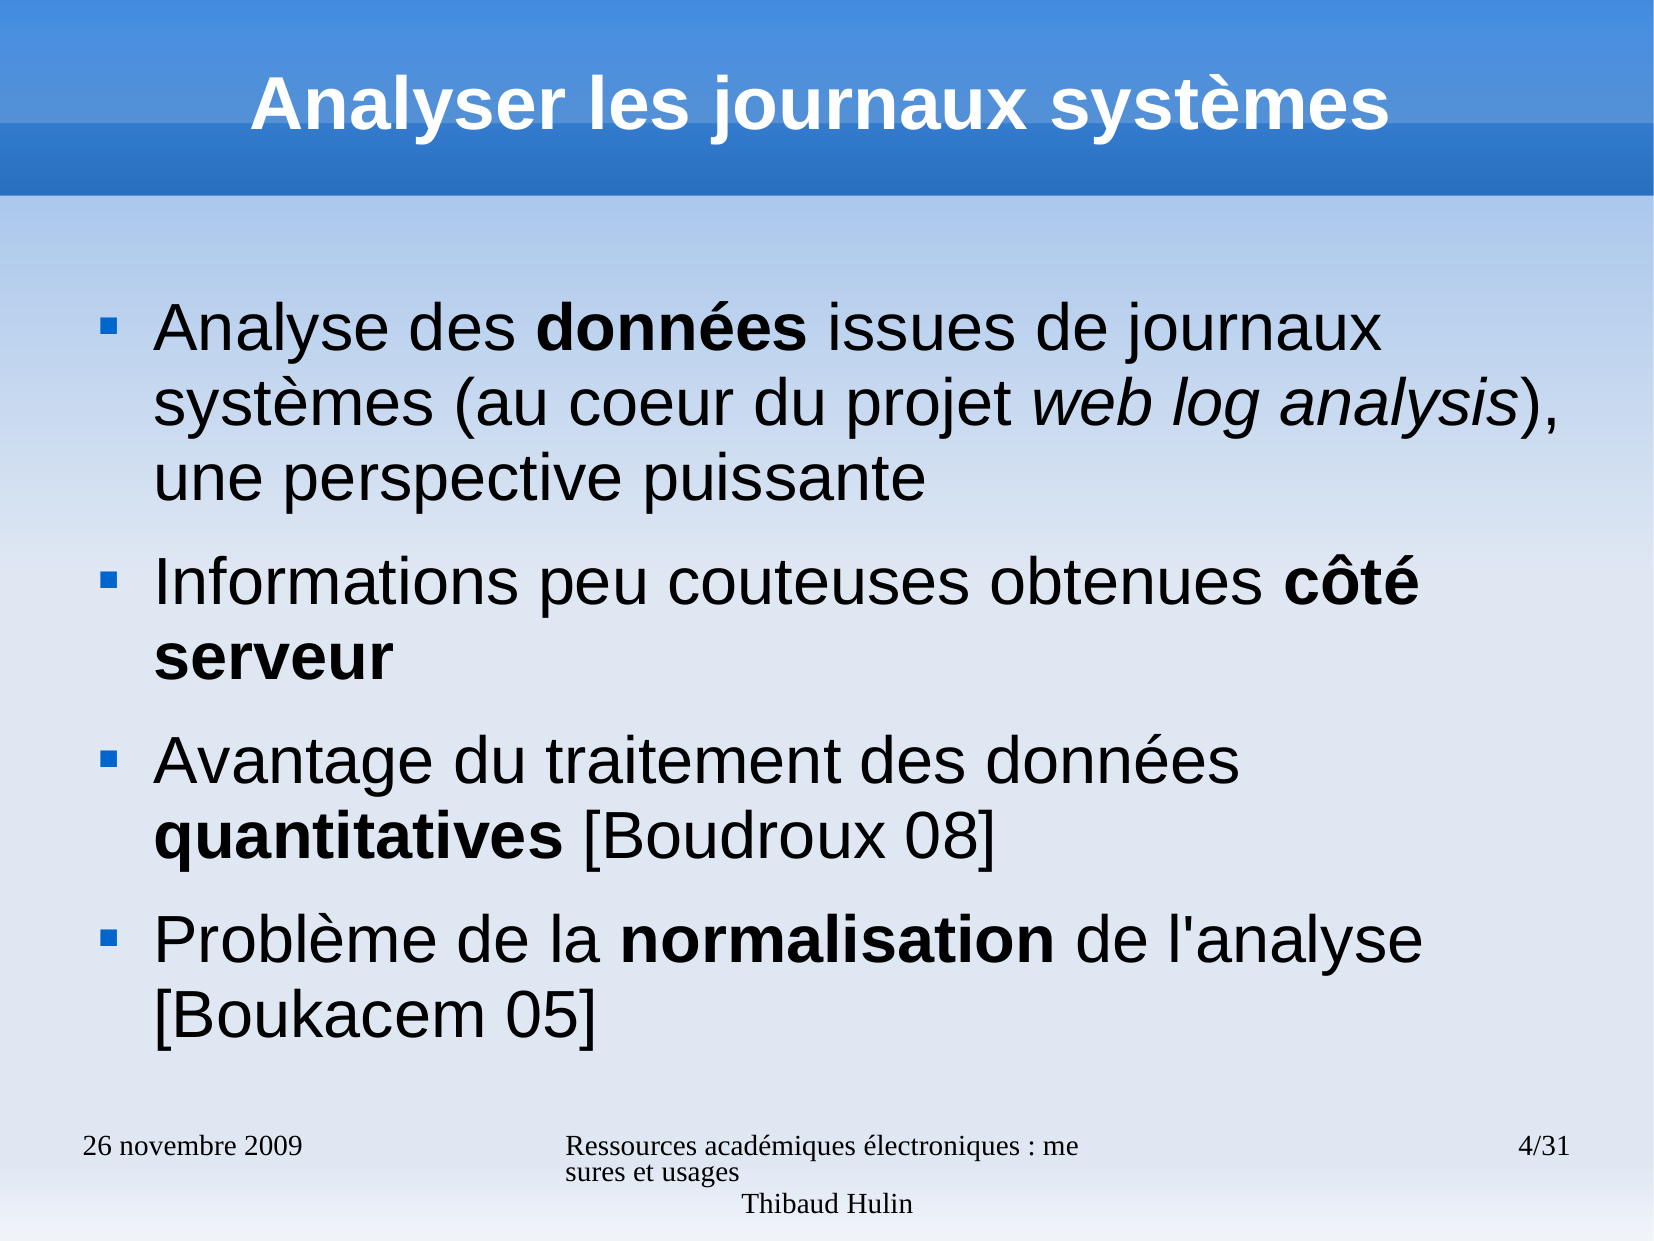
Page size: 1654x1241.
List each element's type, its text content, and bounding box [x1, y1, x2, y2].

list Analyse des données issues de journaux systèmes (au coeur du projet web log analysis), une perspective puissante Informations peu couteuses obtenues côté serveur Avantage du traitement des données quantitatives [Boudroux 08] Problème de la normalisation de l'analyse [Boukacem 05] [82, 290, 1571, 1109]
title Analyser les journaux systèmes [76, 0, 1565, 208]
picture [0, 0, 1654, 1241]
